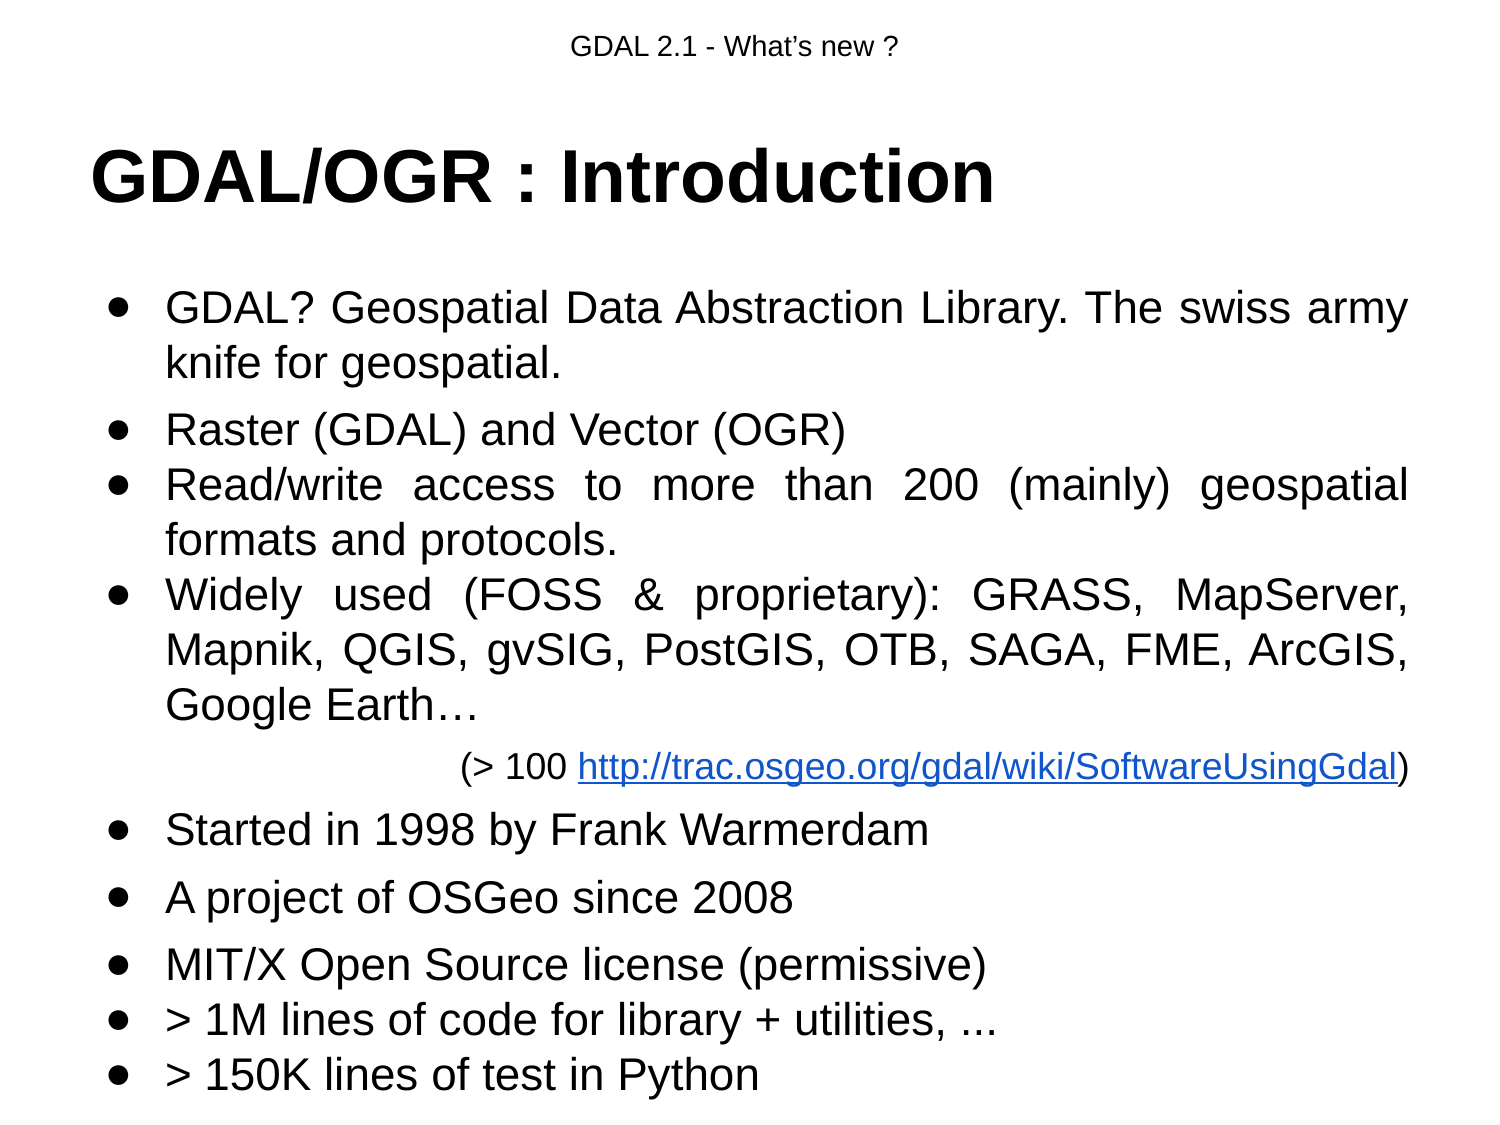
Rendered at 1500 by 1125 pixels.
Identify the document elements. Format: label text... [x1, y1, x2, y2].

title GDAL/OGR : Introduction [75, 45, 1425, 233]
list GDAL? Geospatial Data Abstraction Library. The swiss army knife for geospatial. Raster (GDAL) and Vector (OGR) Read/write access to more than 200 (mainly) geospatial formats and protocols. Widely used (FOSS & proprietary): GRASS, MapServer, Mapnik, QGIS, gvSIG, PostGIS, OTB, SAGA, FME, ArcGIS, Google Earth… (> 100 http://trac.osgeo.org/gdal/wiki/SoftwareUsingGdal) Started in 1998 by Frank Warmerdam A project of OSGeo since 2008 MIT/X Open Source license (permissive) > 1M lines of code for library + utilities, ... > 150K lines of test in Python [75, 262, 1425, 1078]
